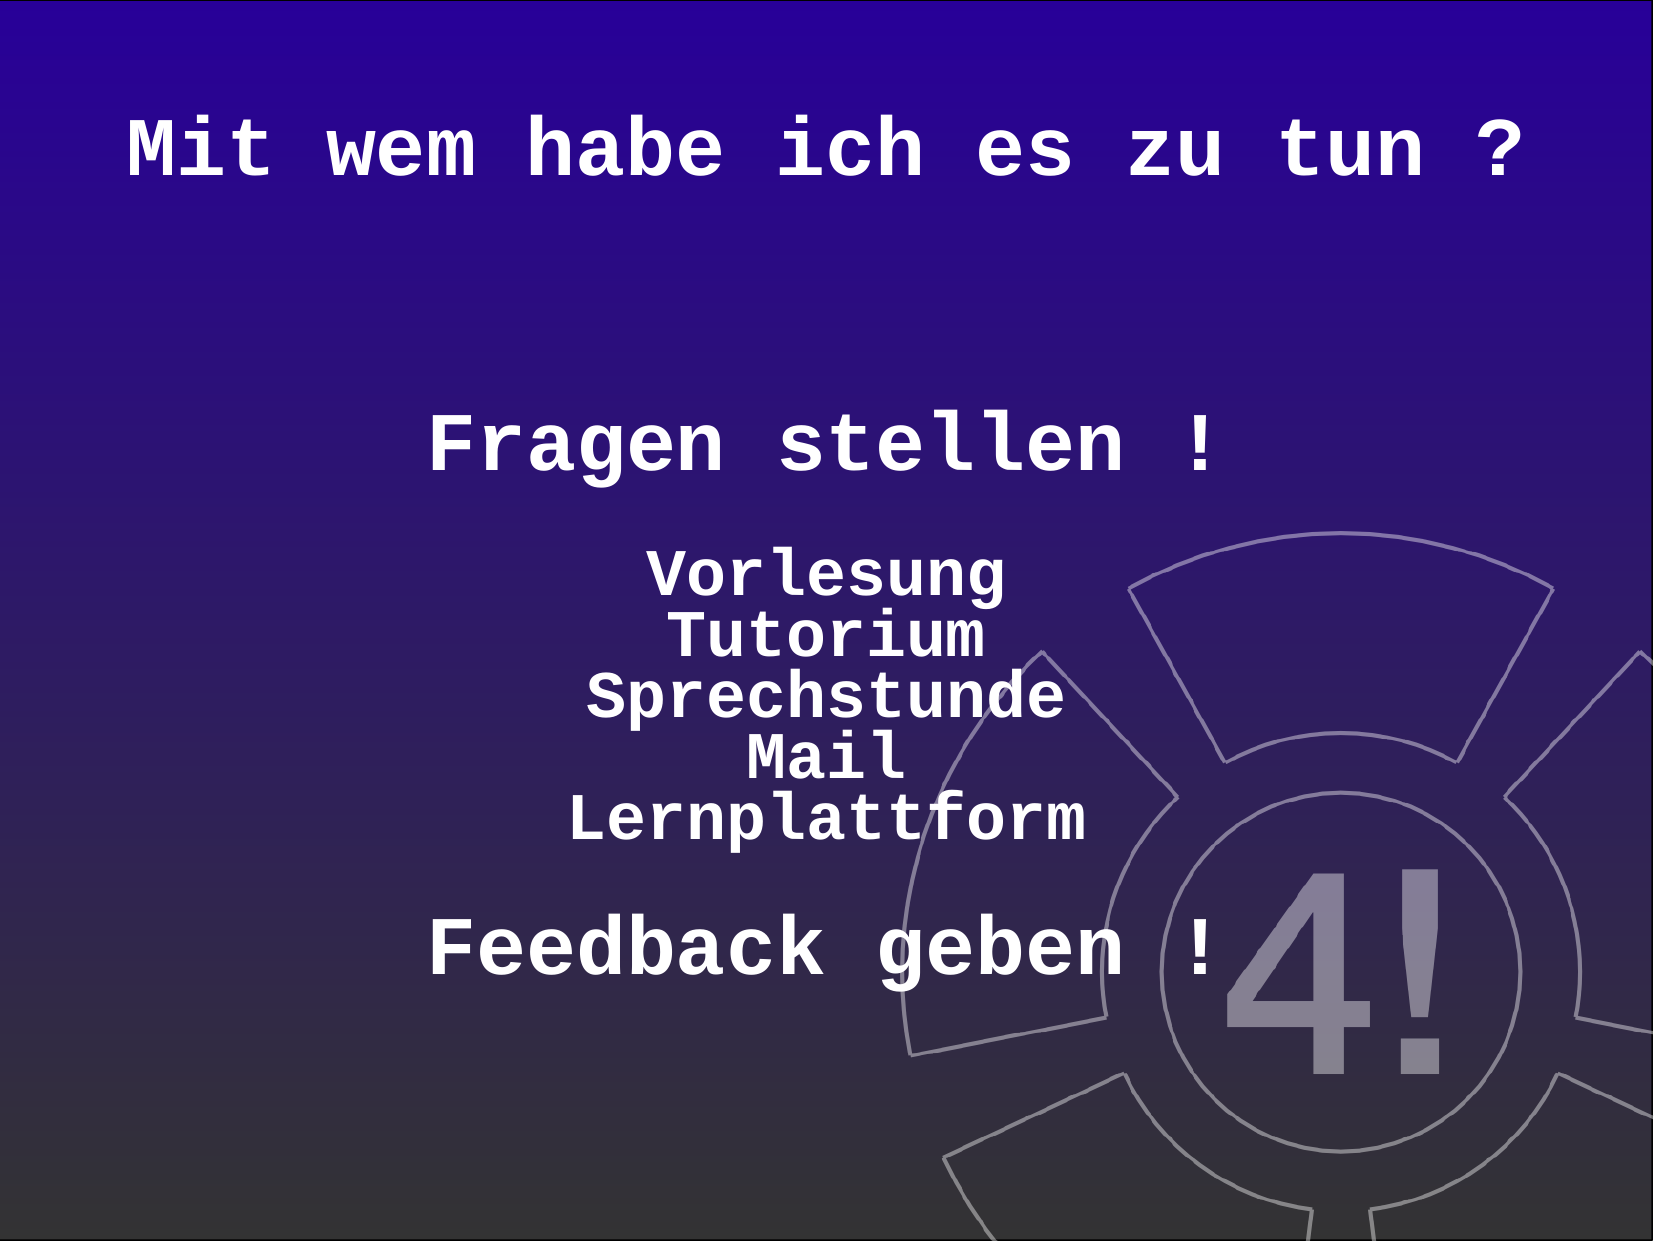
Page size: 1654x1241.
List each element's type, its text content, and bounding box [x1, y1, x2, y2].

subtitle Fragen stellen ! Vorlesung Tutorium Sprechstunde Mail Lernplattform Feedback geben ! [82, 290, 1571, 1109]
picture [900, 531, 1653, 1241]
title Mit wem habe ich es zu tun ? [82, 49, 1571, 256]
